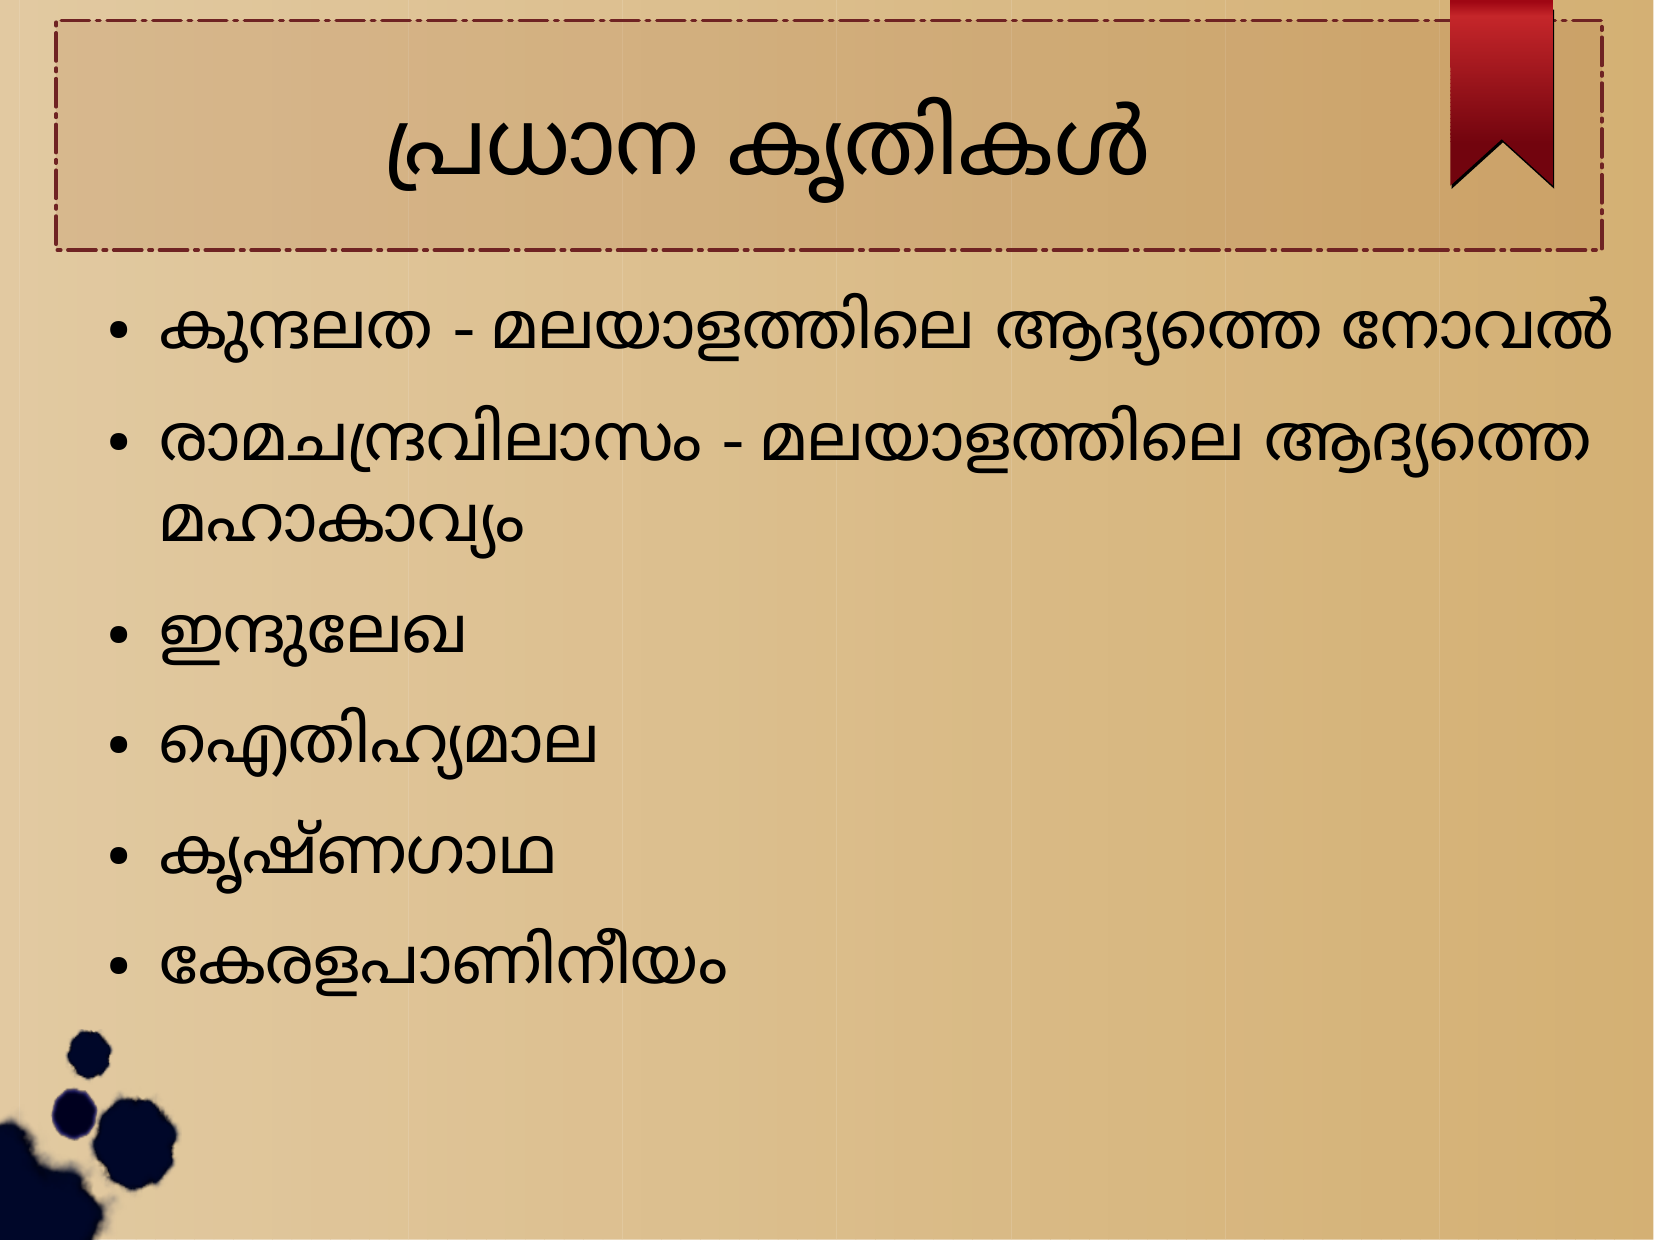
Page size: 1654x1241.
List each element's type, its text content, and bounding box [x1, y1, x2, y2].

title പ്രധാന കൃതികൾ [82, 49, 1453, 257]
list കുന്ദലത - മലയാളത്തിലെ ആദ്യത്തെ നോവൽ രാമചന്ദ്രവിലാസം - മലയാളത്തിലെ ആദ്യത്തെ മഹാകാവ്യം ഇന്ദുലേഖ ഐതിഹ്യമാല കൃഷ്ണഗാഥ കേരളപാണിനീയം [89, 290, 1654, 1010]
